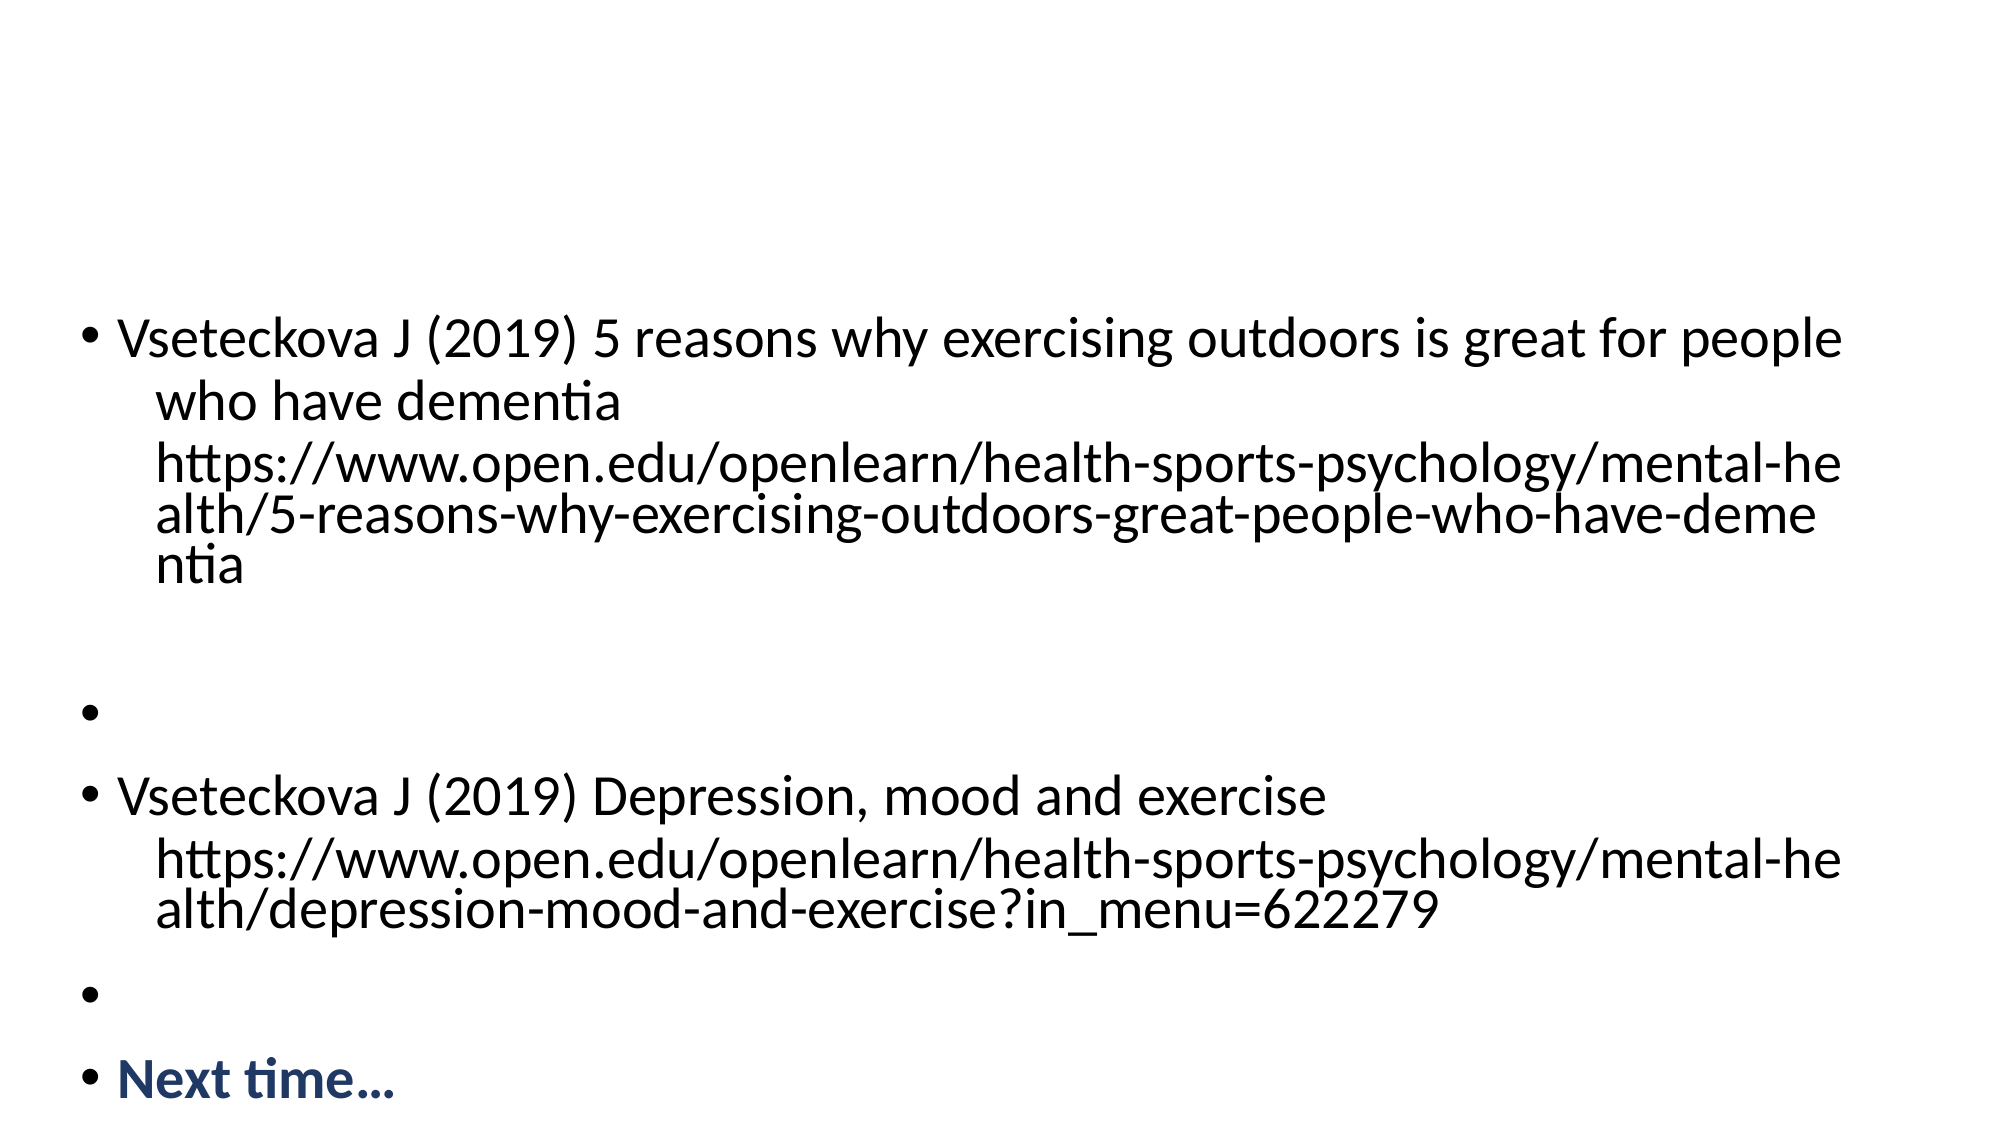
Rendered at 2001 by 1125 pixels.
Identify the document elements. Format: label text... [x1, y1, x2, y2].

list Vseteckova J (2019) 5 reasons why exercising outdoors is great for people who have dementia https://www.open.edu/openlearn/health-sports-psychology/mental-health/5-reasons-why-exercising-outdoors-great-people-who-have-dementia Vseteckova J (2019) Depression, mood and exercise https://www.open.edu/openlearn/health-sports-psychology/mental-health/depression-mood-and-exercise?in_menu=622279 Next time… [65, 299, 1863, 1093]
